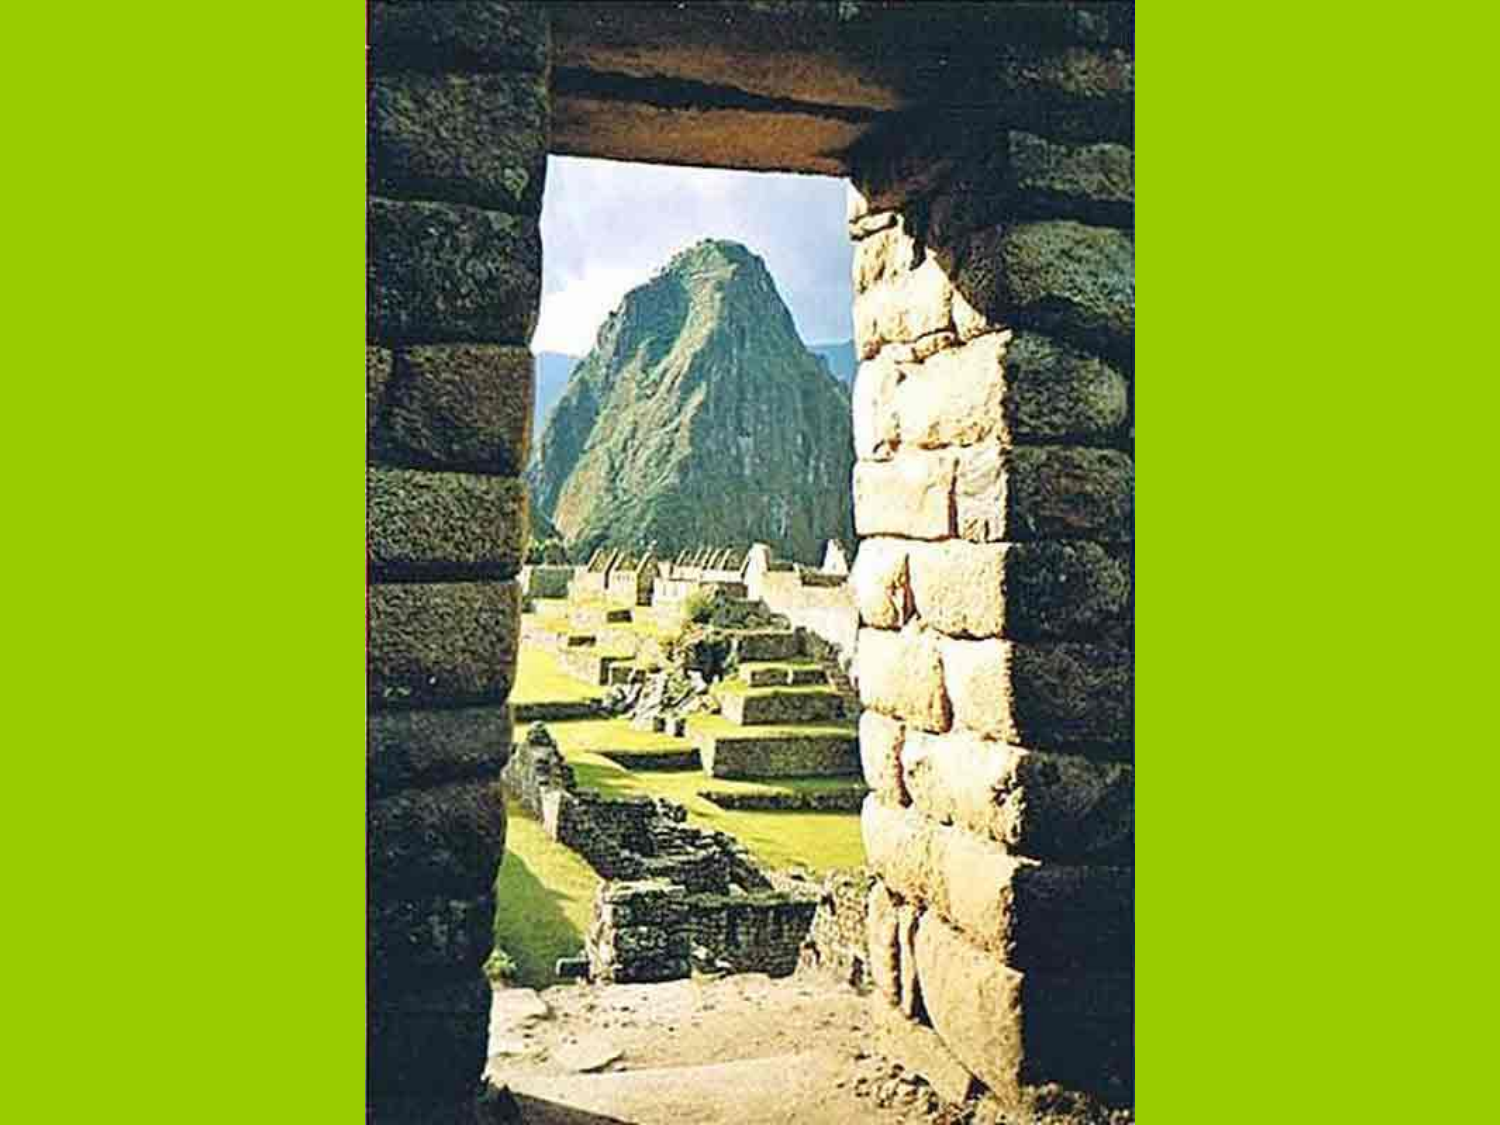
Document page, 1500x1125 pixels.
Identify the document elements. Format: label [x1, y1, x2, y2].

picture [365, 0, 1135, 1125]
